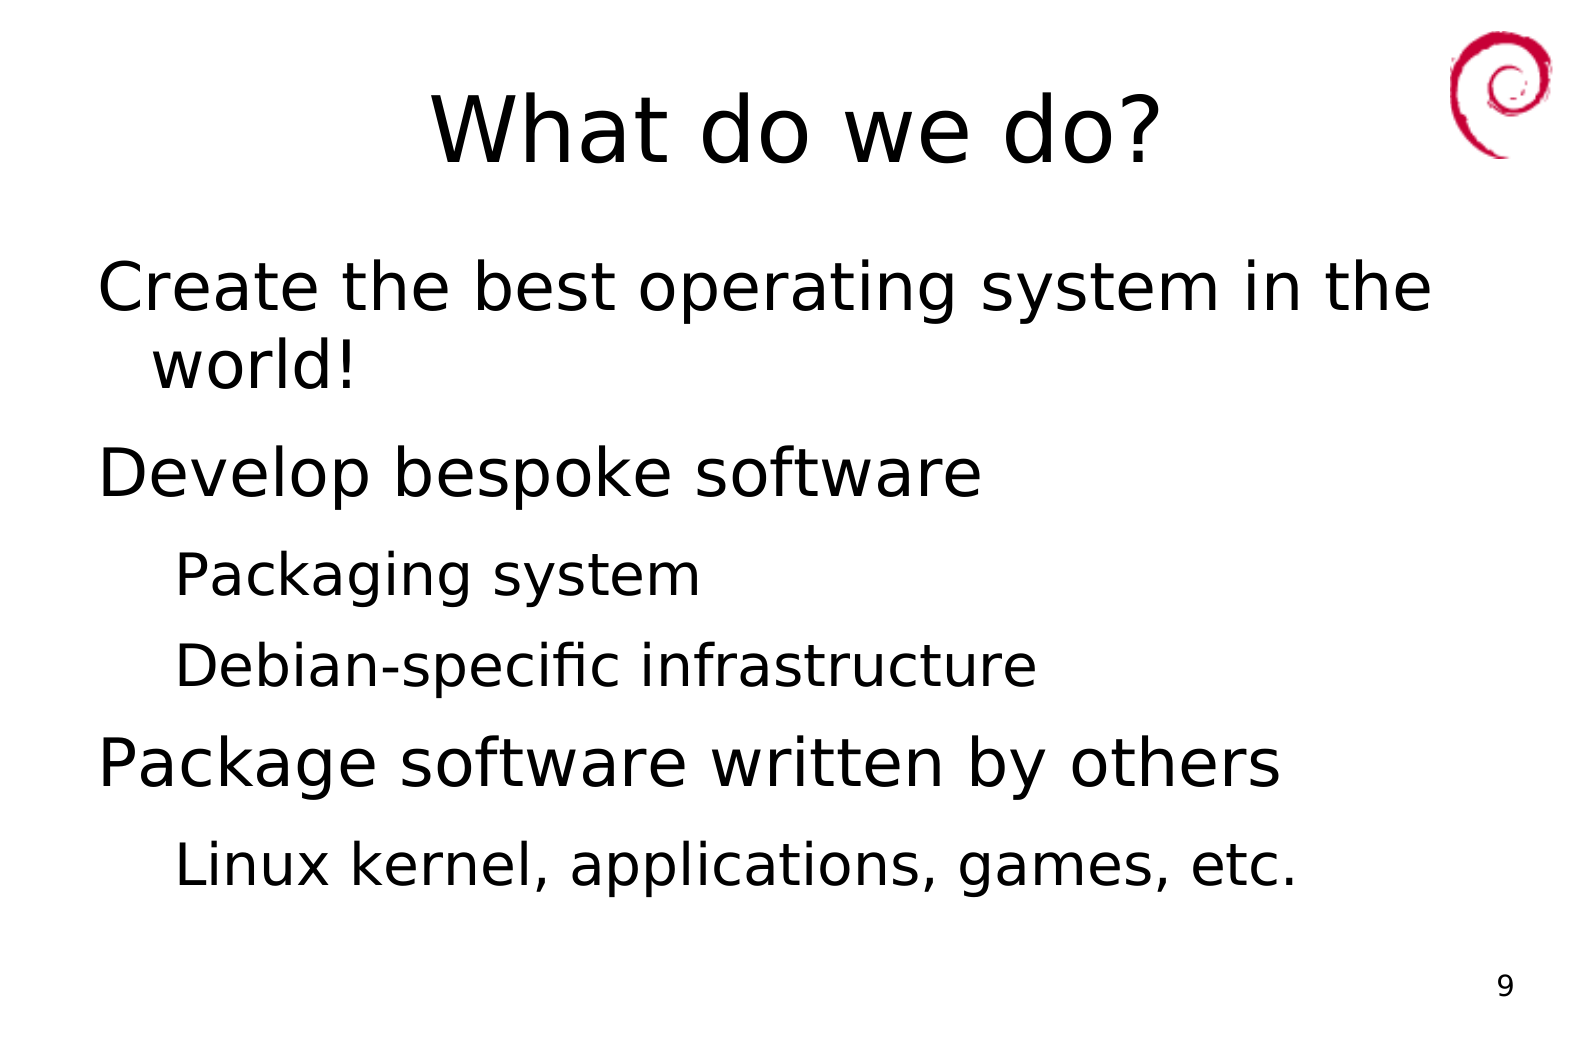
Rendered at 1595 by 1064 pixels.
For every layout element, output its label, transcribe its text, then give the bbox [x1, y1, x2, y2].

picture [1450, 31, 1555, 159]
list Create the best operating system in the world! Develop bespoke software Packaging system Debian-specific infrastructure Package software written by others Linux kernel, applications, games, etc. [79, 248, 1515, 936]
title What do we do? [79, 49, 1515, 213]
